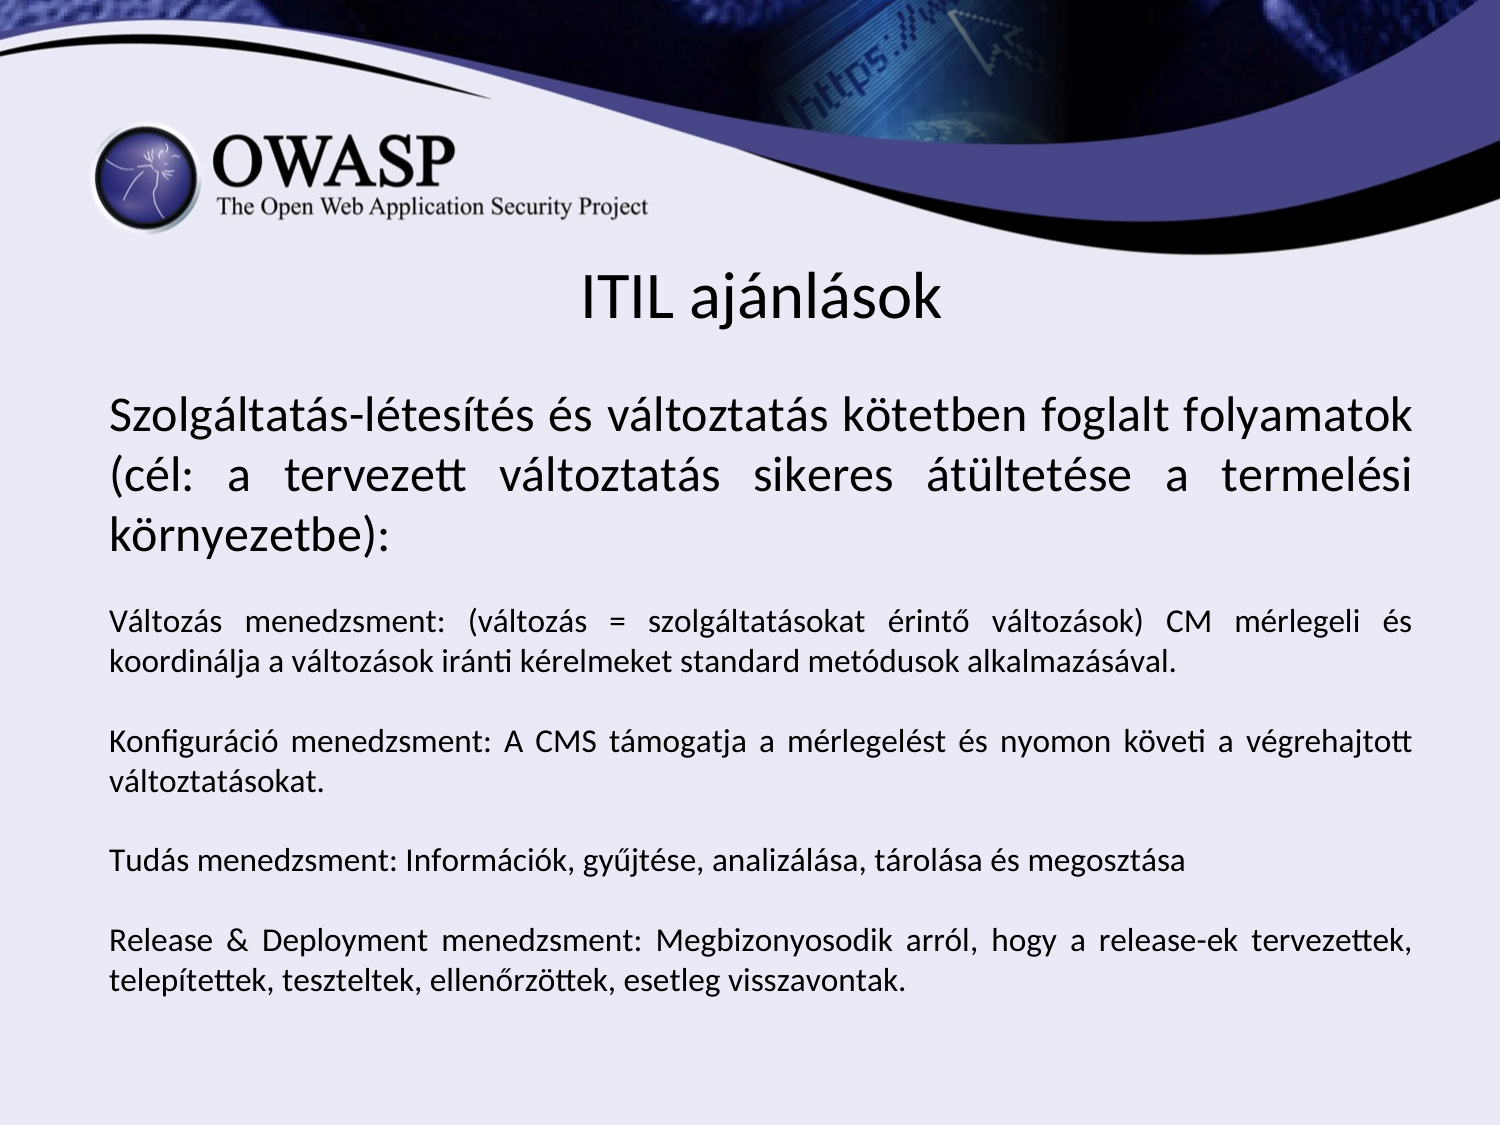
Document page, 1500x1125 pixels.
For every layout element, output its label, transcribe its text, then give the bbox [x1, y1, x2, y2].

text_box ITIL ajánlások Szolgáltatás-létesítés és változtatás kötetben foglalt folyamatok (cél: a tervezett változtatás sikeres átültetése a termelési környezetbe): Változás menedzsment: (változás = szolgáltatásokat érintő változások) CM mérlegeli és koordinálja a változások iránti kérelmeket standard metódusok alkalmazásával. Konfiguráció menedzsment: A CMS támogatja a mérlegelést és nyomon követi a végrehajtott változtatásokat. Tudás menedzsment: Információk, gyűjtése, analizálása, tárolása és megosztása Release & Deployment menedzsment: Megbizonyosodik arról, hogy a release-ek tervezettek, telepítettek, teszteltek, ellenőrzöttek, esetleg visszavontak. [94, 244, 1430, 1086]
picture [0, 0, 1500, 1125]
